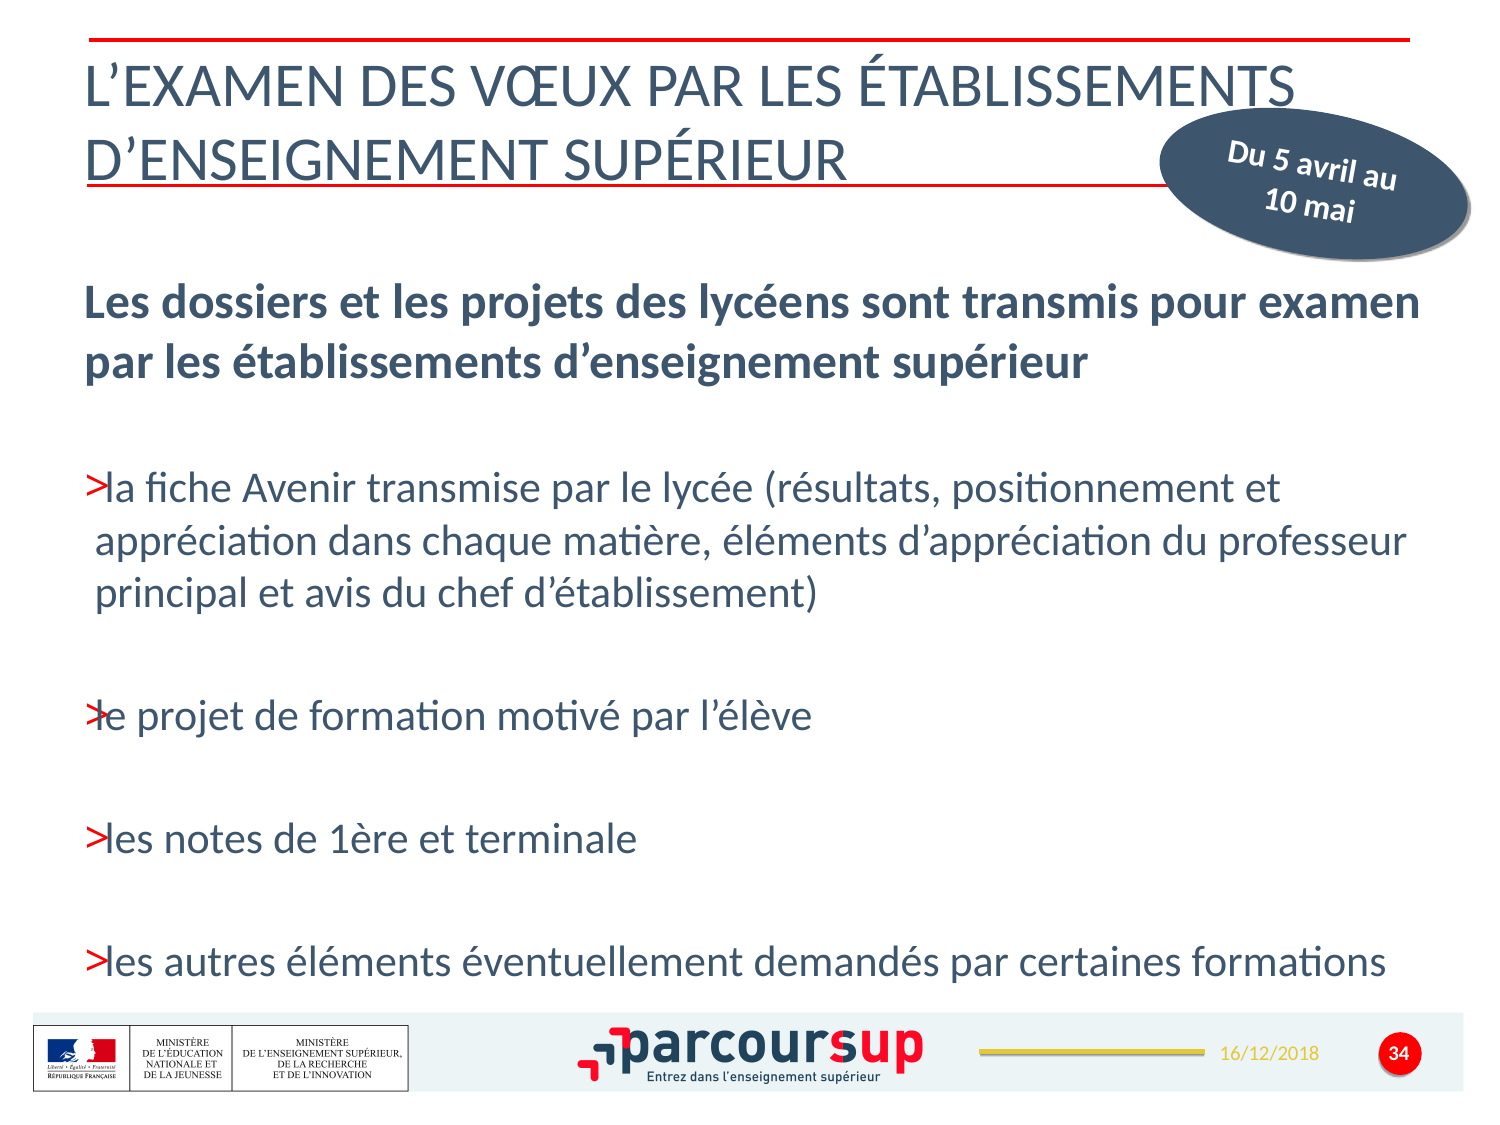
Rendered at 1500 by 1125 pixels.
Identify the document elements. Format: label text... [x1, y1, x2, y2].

list Les dossiers et les projets des lycéens sont transmis pour examen par les établissements d’enseignement supérieur la fiche Avenir transmise par le lycée (résultats, positionnement et appréciation dans chaque matière, éléments d’appréciation du professeur principal et avis du chef d’établissement) le projet de formation motivé par l’élève les notes de 1ère et terminale les autres éléments éventuellement demandés par certaines formations [69, 262, 1452, 1017]
picture [0, 0, 1499, 1124]
title L’examen des vœux par les établissements d’enseignement supérieur [69, 12, 1409, 224]
slide_number <numéro> [1368, 1031, 1430, 1074]
text_box Du 5 avril au 10 mai [1159, 107, 1468, 260]
